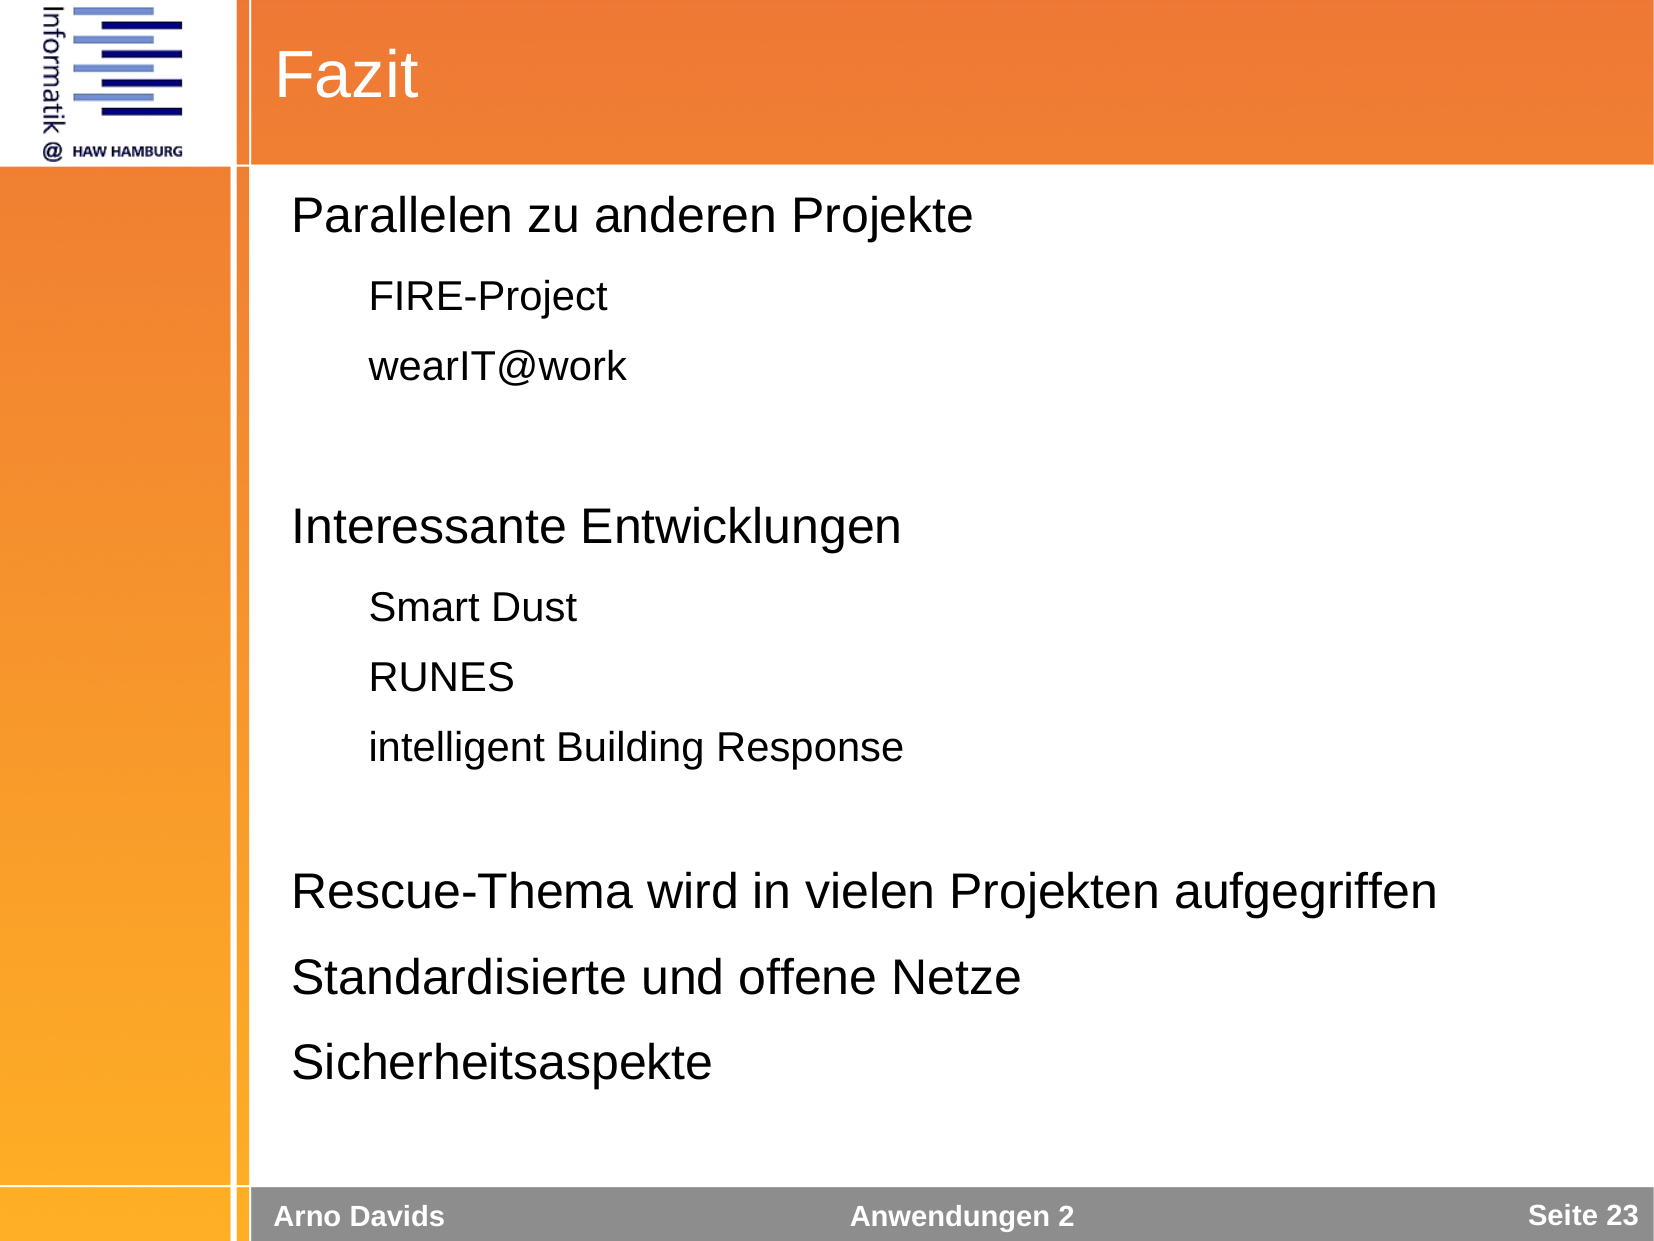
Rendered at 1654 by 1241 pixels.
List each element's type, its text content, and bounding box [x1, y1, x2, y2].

list Parallelen zu anderen Projekte FIRE-Project wearIT@work Interessante Entwicklungen Smart Dust RUNES intelligent Building Response Rescue-Thema wird in vielen Projekten aufgegriffen Standardisierte und offene Netze Sicherheitsaspekte [274, 187, 1576, 1160]
picture [43, 5, 186, 162]
title Fazit [274, 19, 1651, 130]
picture [0, 0, 1654, 1241]
